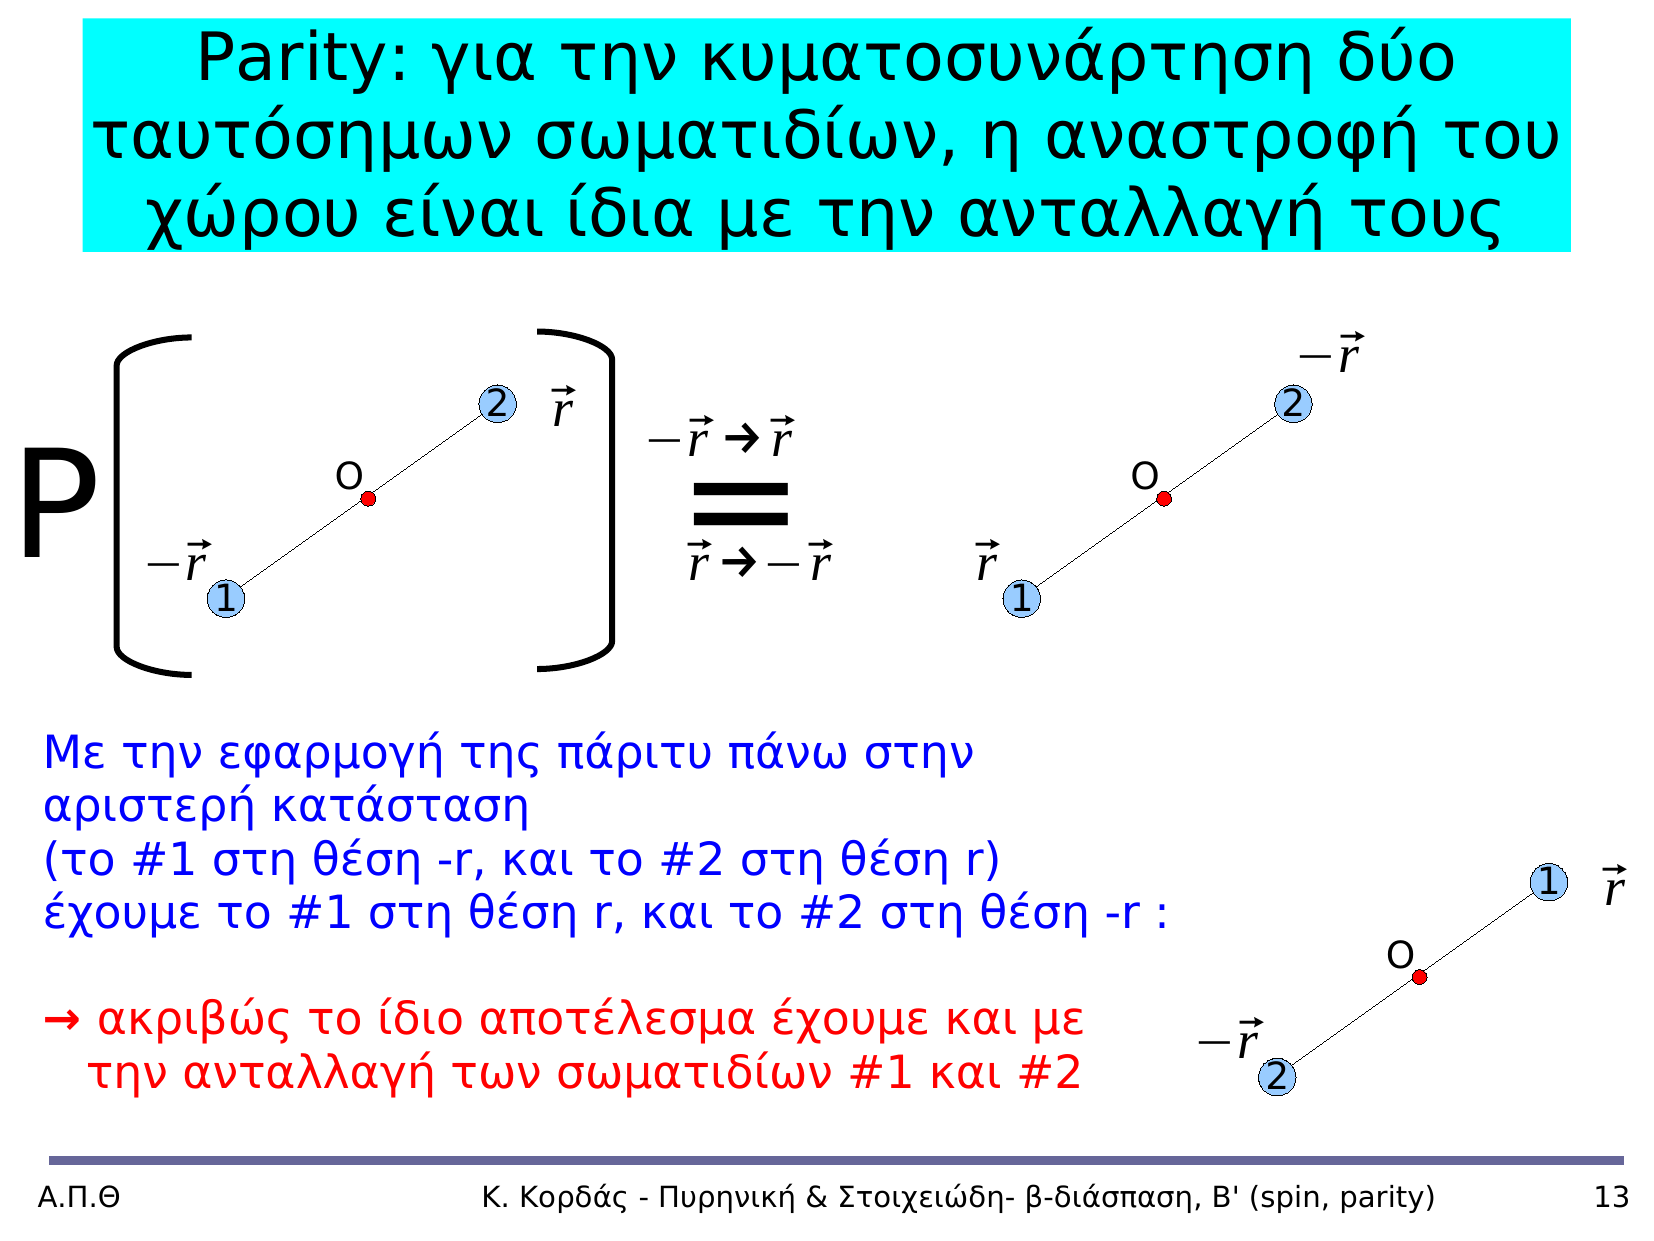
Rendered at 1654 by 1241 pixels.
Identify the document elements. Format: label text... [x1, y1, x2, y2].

text_box 1 [207, 580, 245, 618]
text_box 2 [478, 384, 517, 423]
chart [1179, 1011, 1279, 1072]
chart [959, 533, 1016, 594]
text_box 1 [1530, 863, 1568, 901]
text_box Ο [319, 447, 379, 507]
text_box Ο [1115, 447, 1175, 507]
chart [128, 533, 228, 594]
title Parity: για την κυματοσυνάρτηση δύο ταυτόσημων σωματιδίων, η αναστροφή του χώρου είναι ίδια με την ανταλλαγή τους [82, 18, 1571, 252]
text_box Ο [1371, 926, 1431, 985]
chart [1281, 325, 1381, 386]
chart [536, 379, 593, 440]
text_box 1 [1002, 579, 1041, 618]
chart [671, 533, 850, 594]
text_box 2 [1258, 1058, 1297, 1096]
chart [1587, 858, 1644, 919]
text_box = [663, 404, 819, 595]
chart [630, 409, 811, 470]
text_box Με την εφαρμογή της πάριτυ πάνω στην αριστερή κατάσταση (το #1 στη θέση -r, και το #2 στη θέση r) έχουμε το #1 στη θέση r, και το #2 στη θέση -r : → ακριβώς το ίδιο αποτέλεσμα έχουμε και με την ανταλλαγή των σωματιδίων #1 και #2 [27, 718, 1191, 1108]
text_box P [0, 410, 113, 601]
text_box 2 [1274, 386, 1313, 423]
